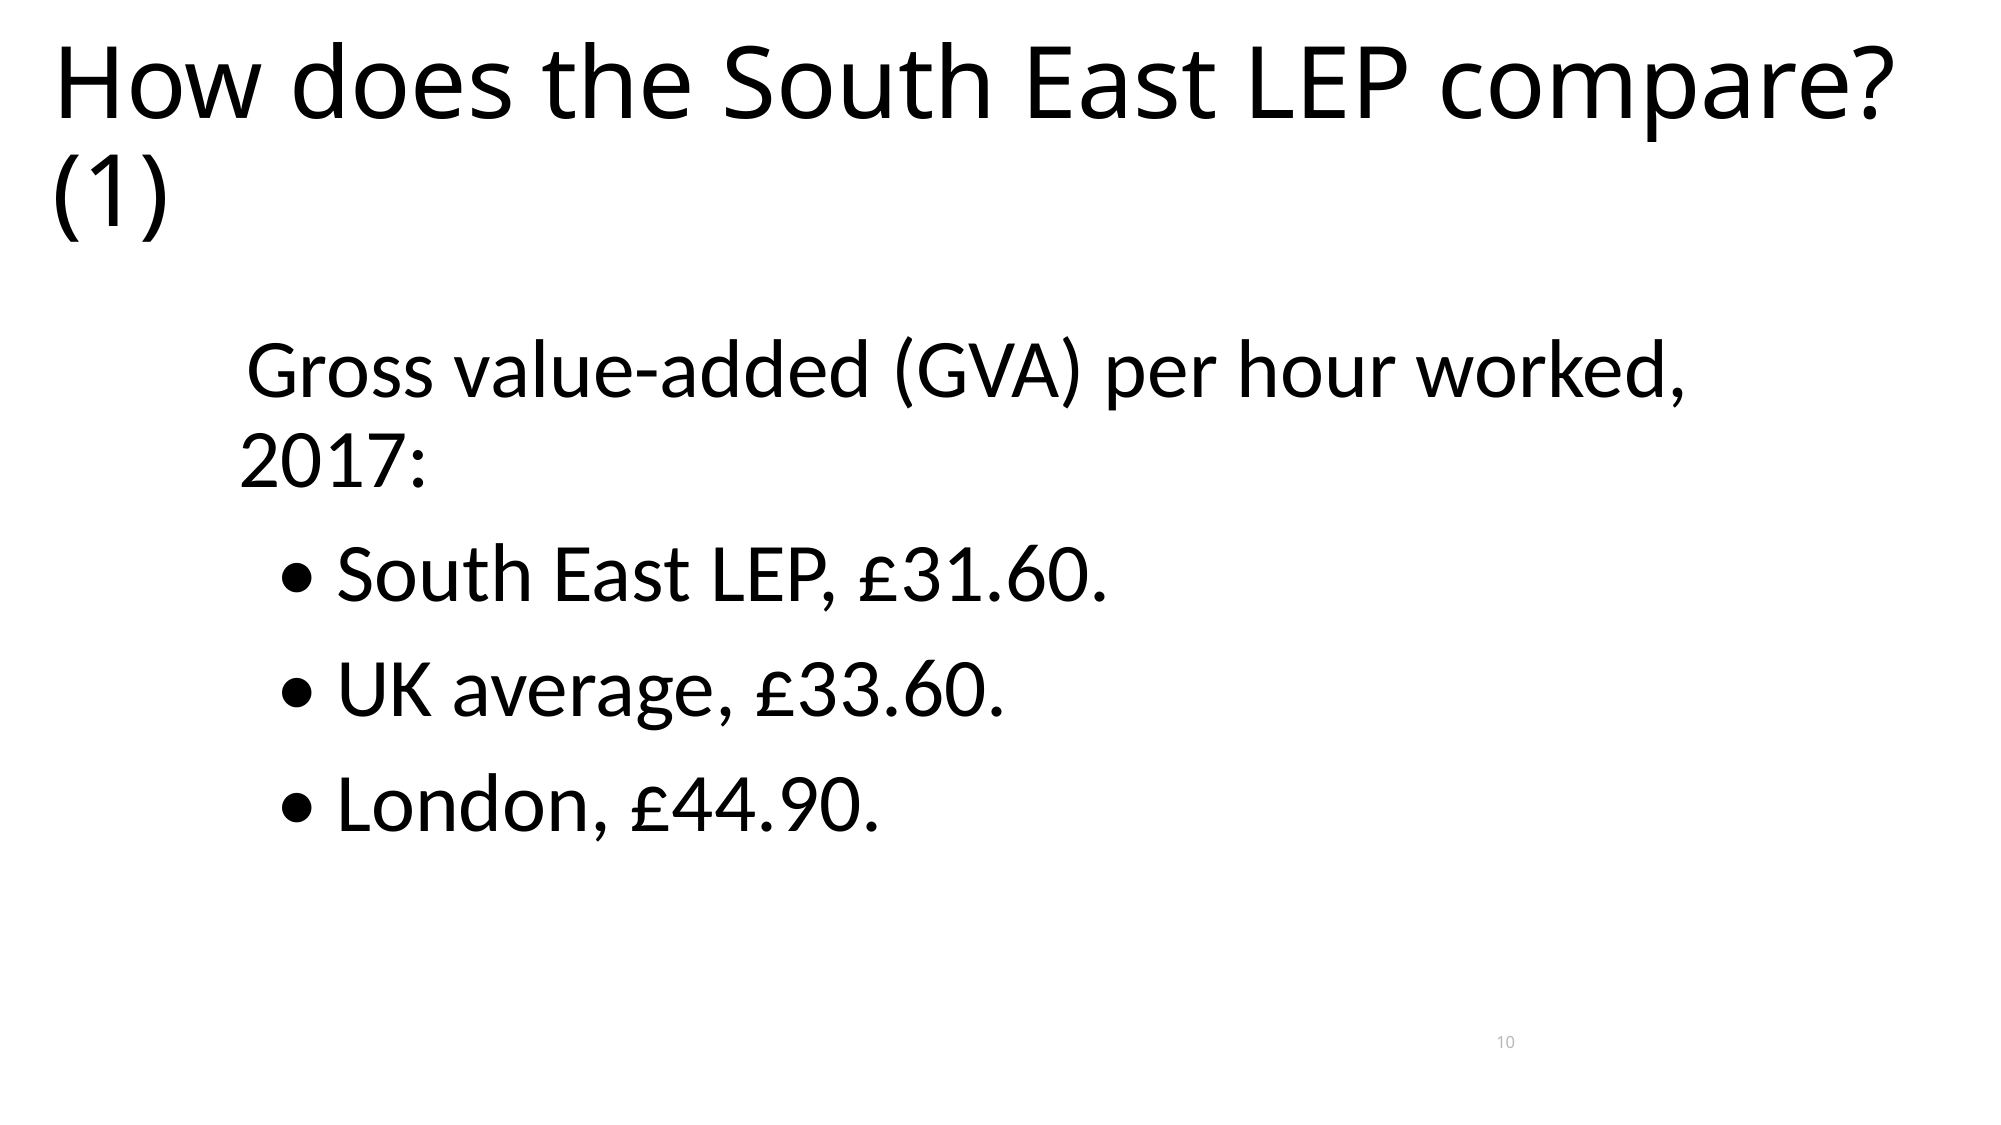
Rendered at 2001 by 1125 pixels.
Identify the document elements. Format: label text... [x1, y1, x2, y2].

text_box [1483, 1025, 1901, 1101]
title How does the South East LEP compare? (1) [37, 24, 1963, 163]
list Gross value-added (GVA) per hour worked, 2017: • South East LEP, £31.60. • UK average, £33.60. • London, £44.90. [148, 238, 1913, 1001]
